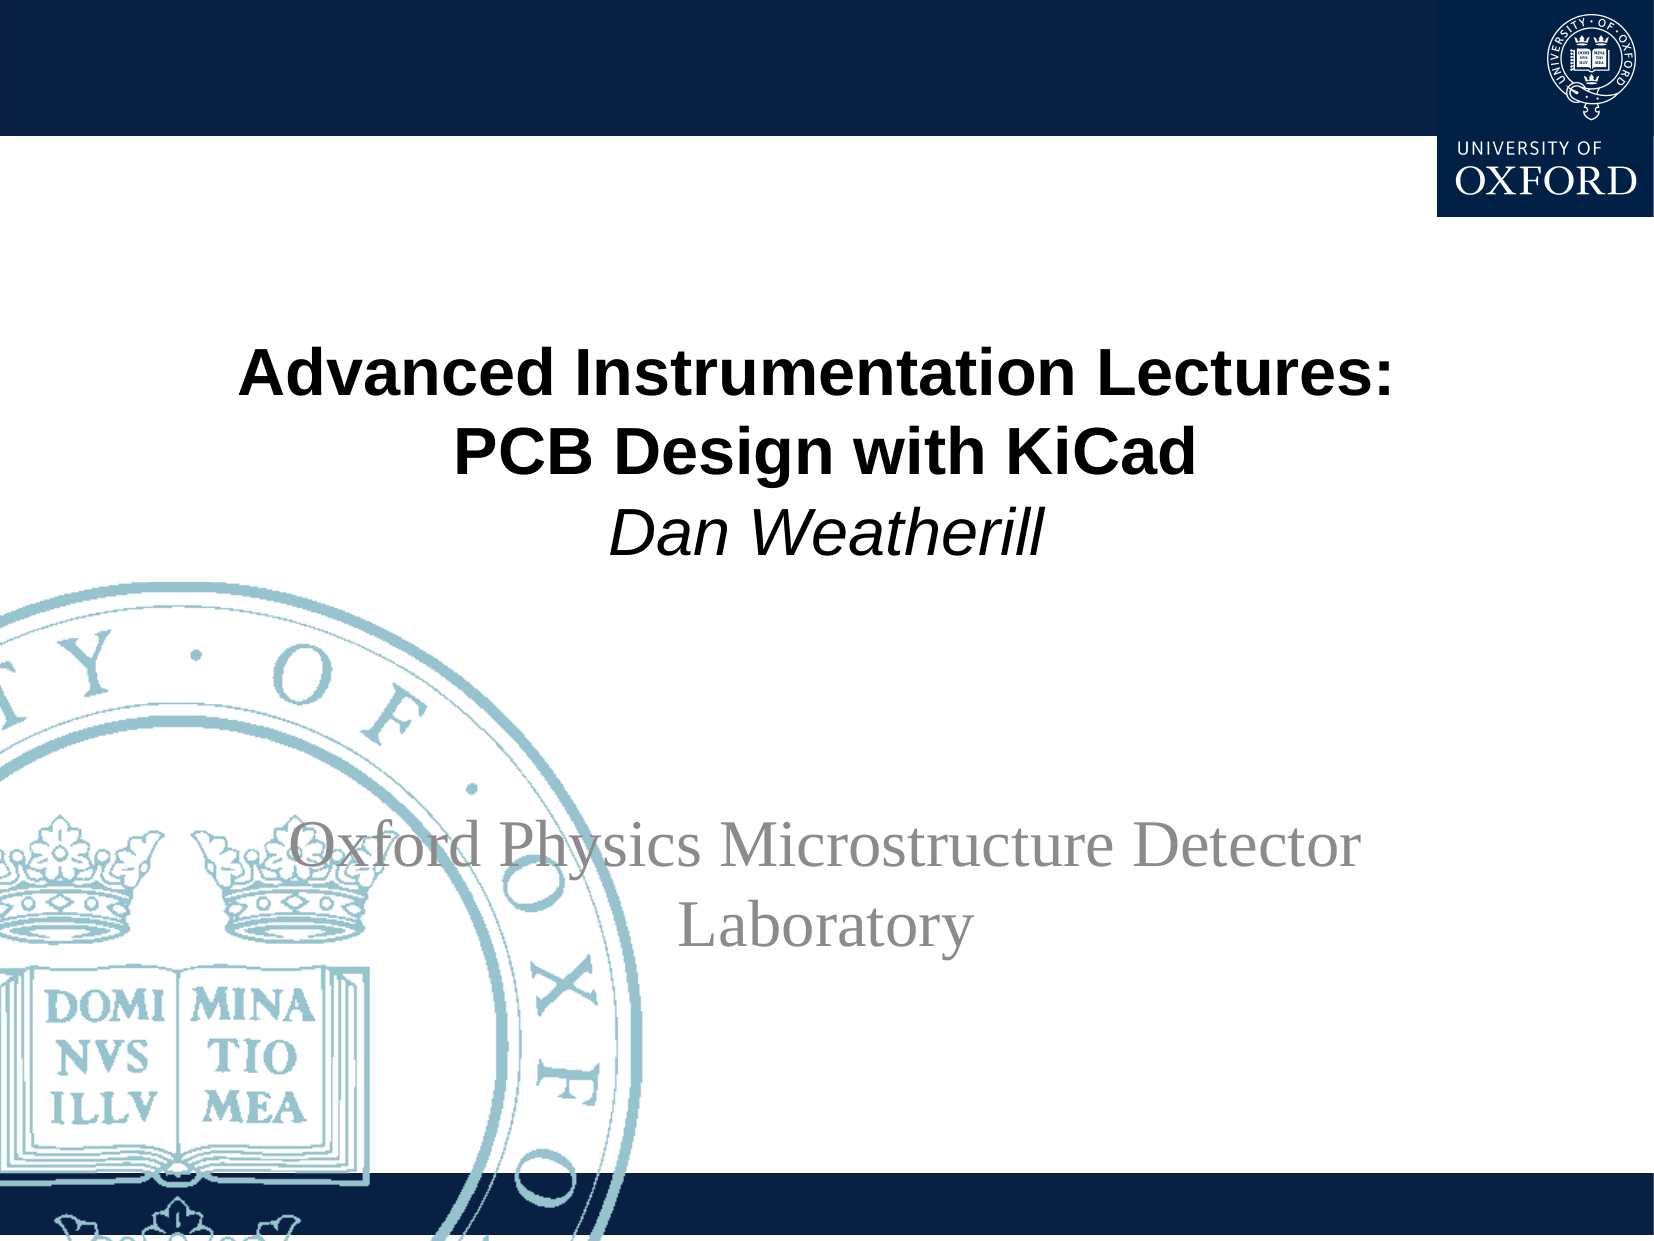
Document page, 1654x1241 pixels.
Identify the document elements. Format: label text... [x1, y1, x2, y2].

text_box Advanced Instrumentation Lectures: PCB Design with KiCad Dan Weatherill [0, 117, 1654, 780]
text_box Oxford Physics Microstructure Detector Laboratory [247, 780, 1405, 1019]
picture [0, 780, 644, 1241]
picture [1437, 0, 1654, 117]
